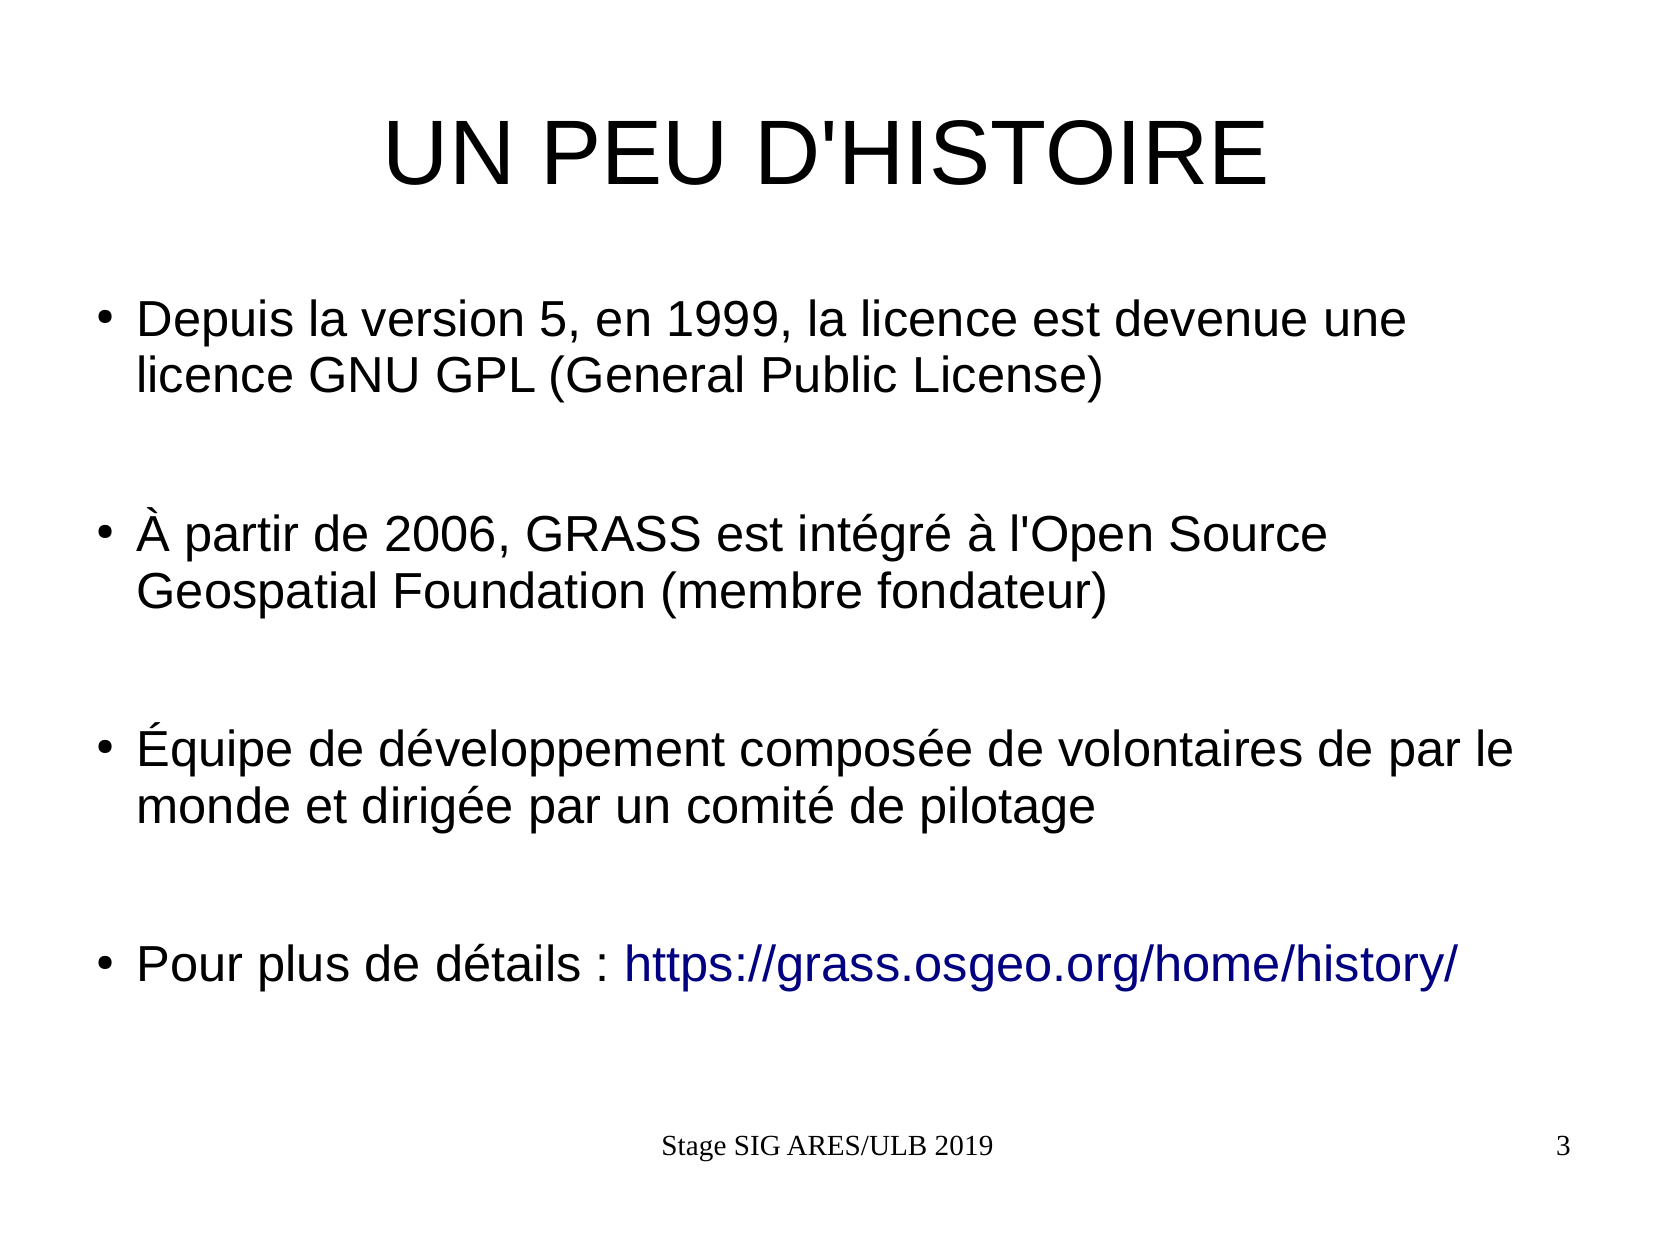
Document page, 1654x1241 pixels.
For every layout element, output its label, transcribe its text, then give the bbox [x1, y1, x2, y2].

title UN PEU D'HISTOIRE [82, 49, 1571, 257]
list Depuis la version 5, en 1999, la licence est devenue une licence GNU GPL (General Public License) À partir de 2006, GRASS est intégré à l'Open Source Geospatial Foundation (membre fondateur) Équipe de développement composée de volontaires de par le monde et dirigée par un comité de pilotage Pour plus de détails : https://grass.osgeo.org/home/history/ [82, 290, 1571, 1010]
